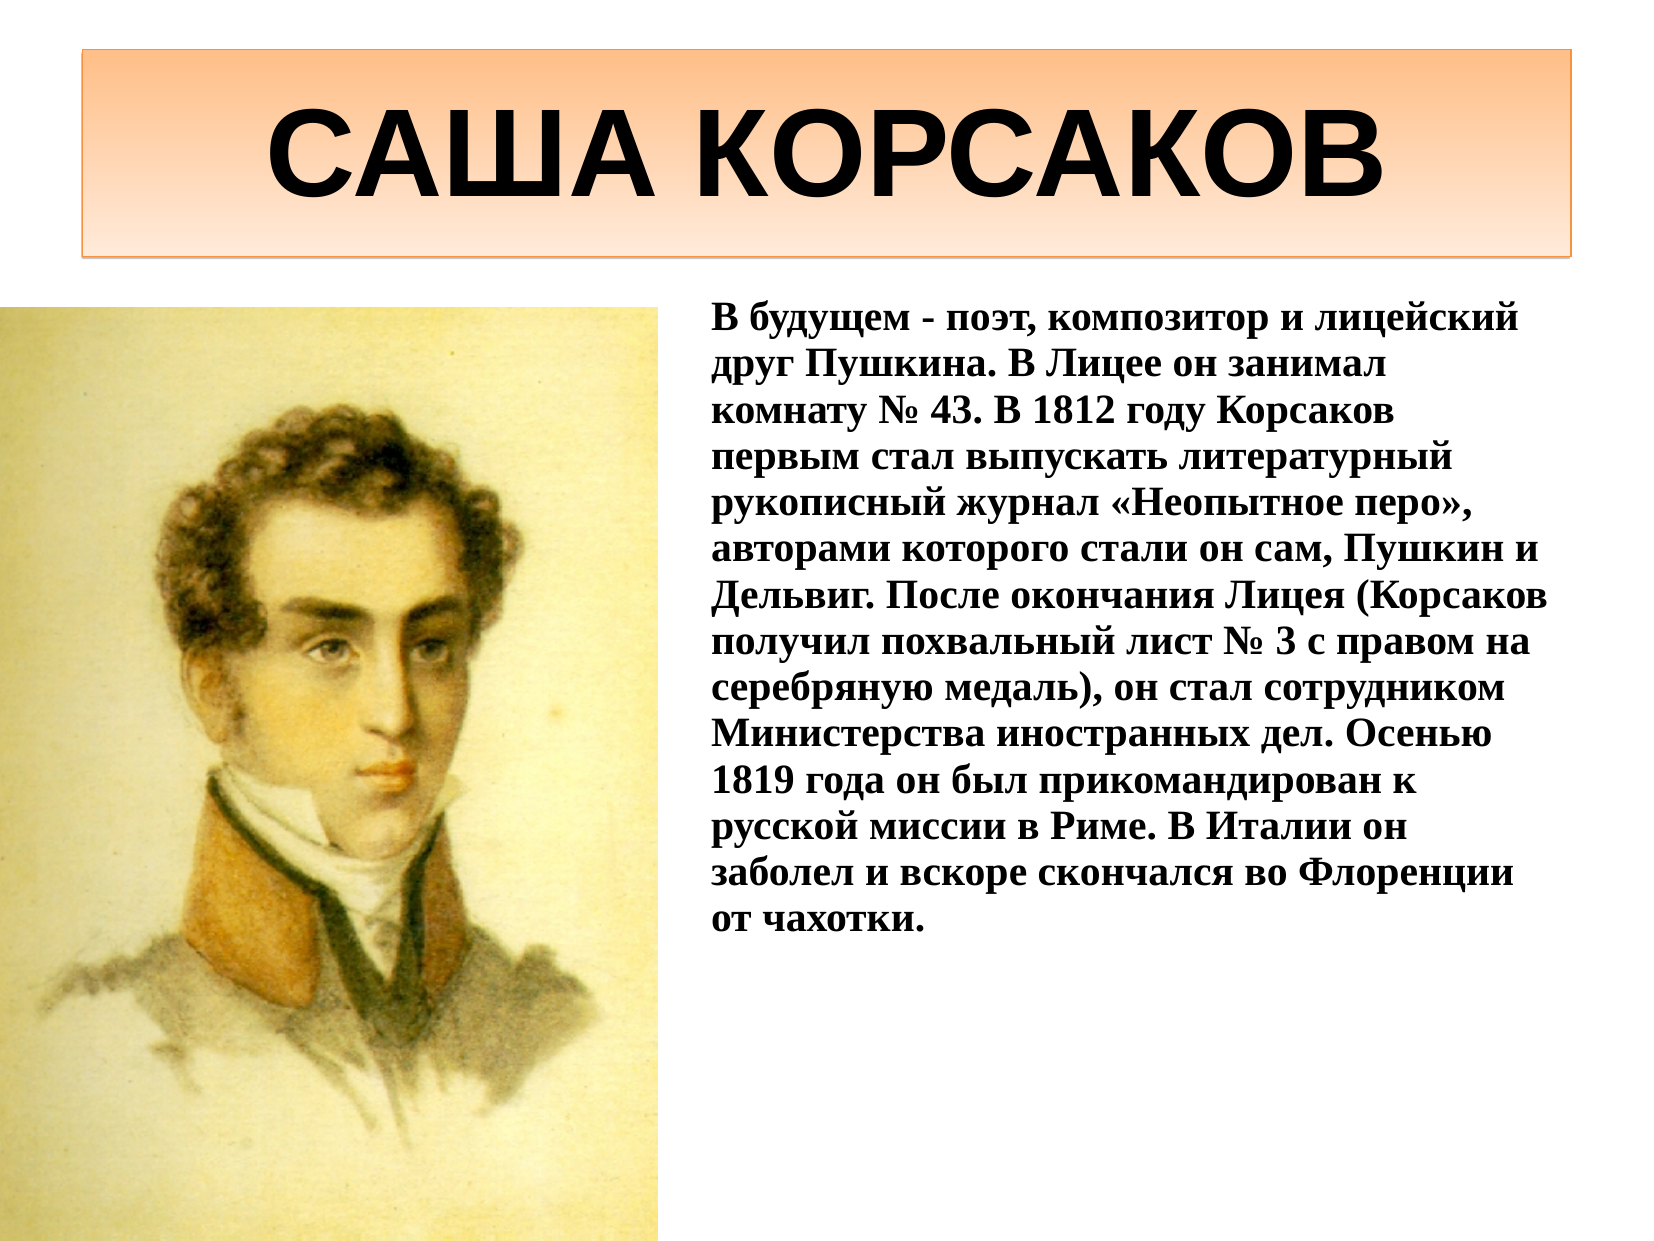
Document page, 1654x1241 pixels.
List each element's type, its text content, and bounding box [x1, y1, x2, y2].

picture [0, 307, 658, 1241]
text_box В будущем - поэт, композитор и лицейский друг Пушкина. В Лицее он занимал комнату № 43. В 1812 году Корсаков первым стал выпускать литературный рукописный журнал «Неопытное перо», авторами которого стали он сам, Пушкин и Дельвиг. После окончания Лицея (Корсаков получил похвальный лист № 3 с правом на серебряную медаль), он стал сотрудником Министерства иностранных дел. Осенью 1819 года он был прикомандирован к русской миссии в Риме. В Италии он заболел и вскоре скончался во Флоренции от чахотки. [696, 285, 1569, 995]
title САША КОРСАКОВ [82, 49, 1571, 257]
